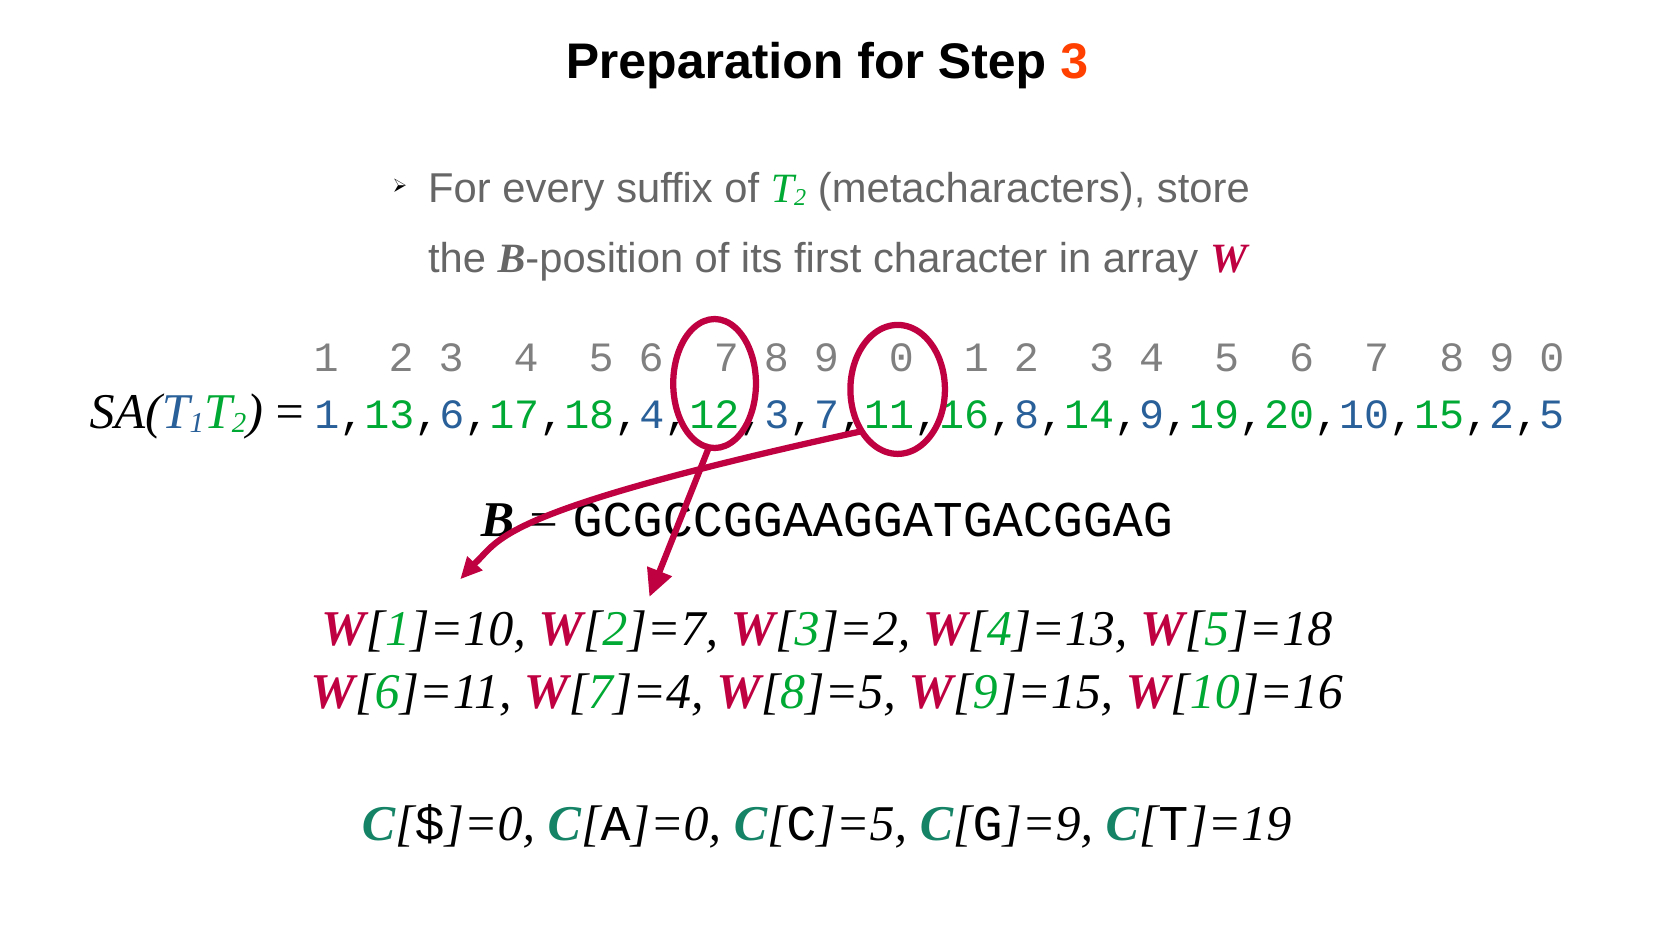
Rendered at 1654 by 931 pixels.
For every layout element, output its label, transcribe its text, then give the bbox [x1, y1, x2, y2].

text_box SA(T1T2) 1 2 3 4 5 6 7 8 9 0 1 2 3 4 5 6 7 8 9 0 SA(T1T2) = 1,13,6,17,18,4,12,3,7,11,16,8,14,9,19,20,10,15,2,5 [18, 319, 699, 448]
text_box For every suffix of T2 (metacharacters), store the B-position of its first character in array W [377, 119, 1276, 303]
text_box SA(T1T2) 1 2 3 4 5 6 7 8 9 0 1 2 3 4 5 6 7 8 9 0 SA(T1T2) = 1,13,6,17,18,4,12,3,7,11,16,8,14,9,19,20,10,15,2,5 [677, 323, 752, 444]
text_box B = GCGCCGGAAGGATGACGGAG [485, 484, 690, 559]
text_box B = GCGCCGGAAGGATGACGGAG [669, 484, 1654, 559]
text_box Preparation for Step 3 [474, 0, 1180, 119]
text_box B = GCGCCGGAAGGATGACGGAG [0, 484, 629, 559]
text_box SA(T1T2) 1 2 3 4 5 6 7 8 9 0 1 2 3 4 5 6 7 8 9 0 SA(T1T2) = 1,13,6,17,18,4,12,3,7,11,16,8,14,9,19,20,10,15,2,5 [730, 319, 1636, 448]
text_box SA(T1T2) 1 2 3 4 5 6 7 8 9 0 1 2 3 4 5 6 7 8 9 0 SA(T1T2) = 1,13,6,17,18,4,12,3,7,11,16,8,14,9,19,20,10,15,2,5 [854, 329, 941, 448]
text_box W[1]=10, W[2]=7, W[3]=2, W[4]=13, W[5]=18 W[6]=11, W[7]=4, W[8]=5, W[9]=15, W[10]=16 [0, 584, 1654, 727]
text_box C[$]=0, C[A]=0, C[C]=5, C[G]=9, C[T]=19 [0, 779, 1654, 888]
